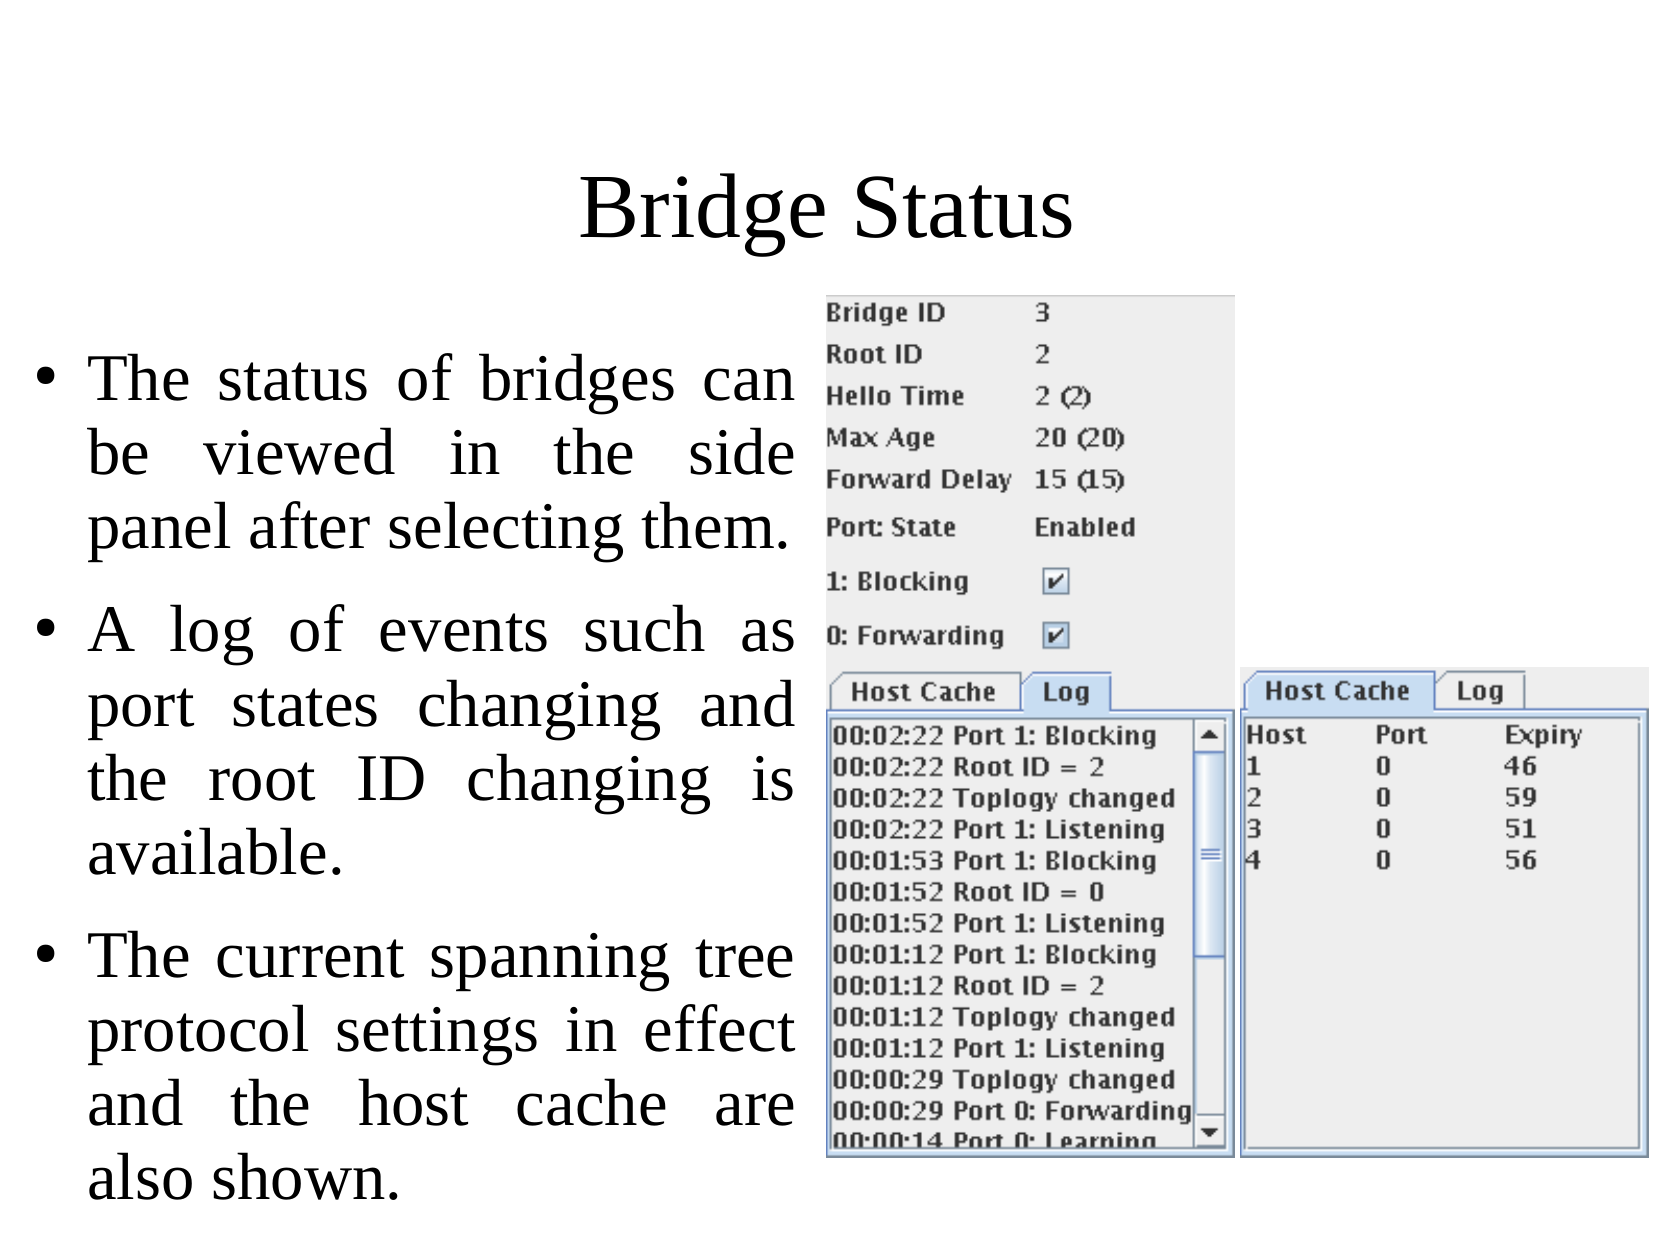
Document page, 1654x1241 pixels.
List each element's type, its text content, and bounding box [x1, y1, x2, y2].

picture [826, 295, 1235, 1158]
list The status of bridges can be viewed in the side panel after selecting them. A log of events such as port states changing and the root ID changing is available. The current spanning tree protocol settings in effect and the host cache are also shown. [16, 340, 798, 1215]
title Bridge Status [121, 102, 1534, 311]
picture [1240, 667, 1649, 1158]
